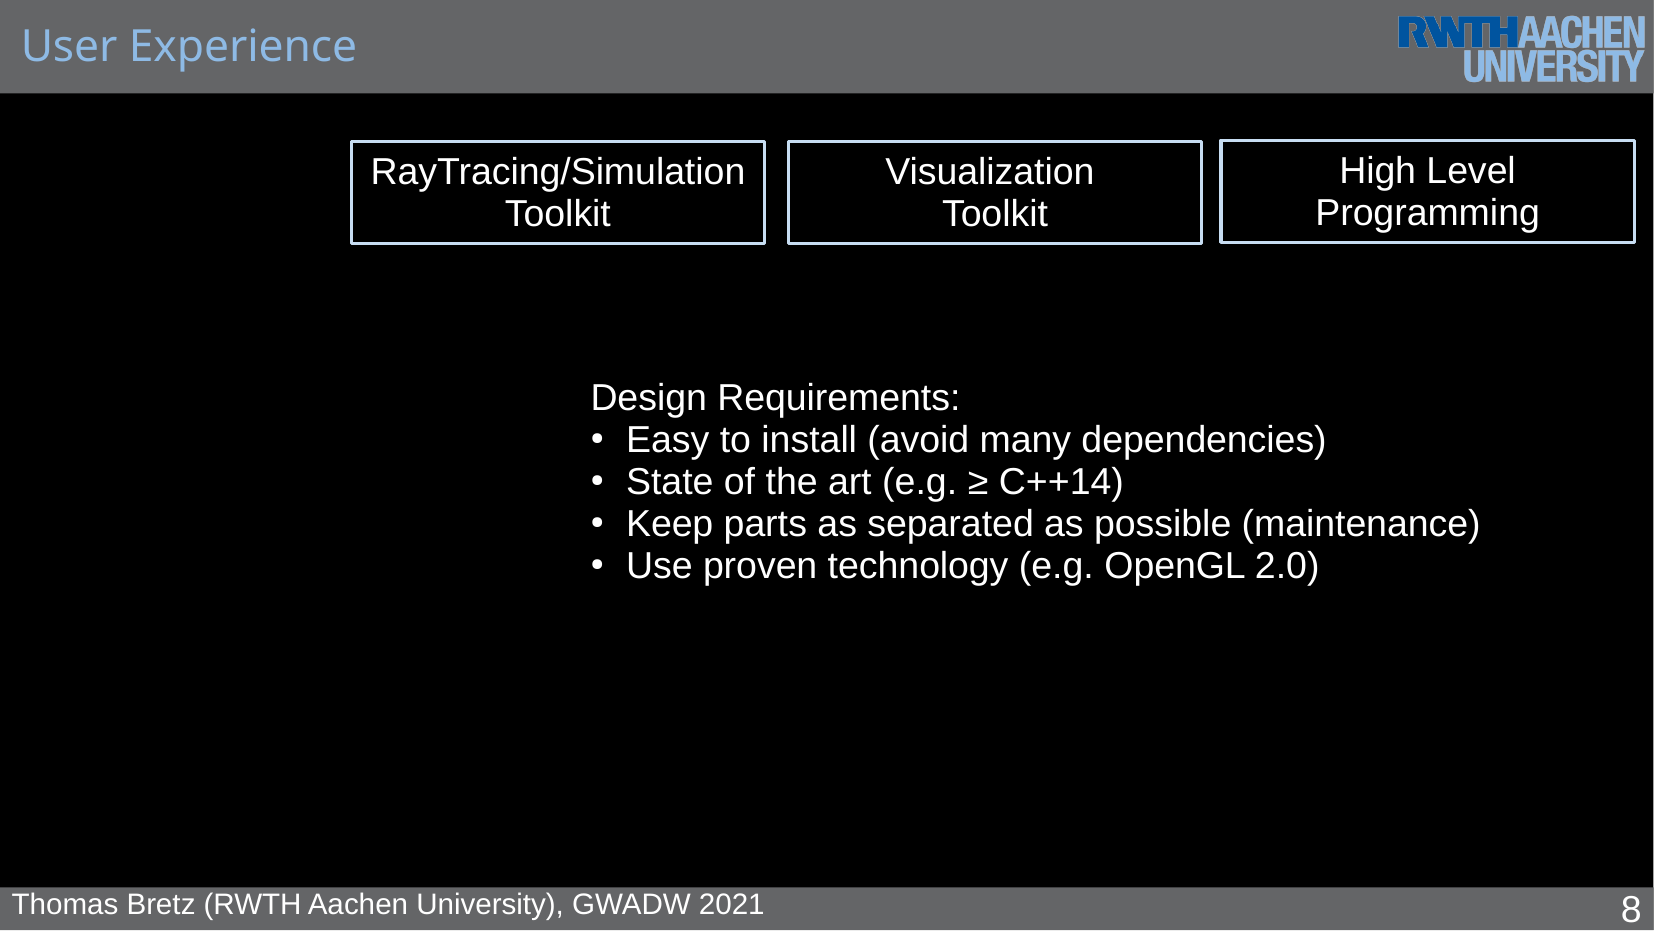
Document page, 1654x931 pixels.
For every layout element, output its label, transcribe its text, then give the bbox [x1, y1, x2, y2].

picture [1363, 0, 1654, 113]
title User Experience [20, 7, 1510, 82]
text_box Design Requirements: Easy to install (avoid many dependencies) State of the art (e.g. ≥ C++14) Keep parts as separated as possible (maintenance) Use proven technology (e.g. OpenGL 2.0) [575, 369, 1503, 603]
text_box RayTracing/Simulation Toolkit [351, 141, 765, 244]
text_box Visualization Toolkit [788, 141, 1202, 244]
text_box High Level Programming [1220, 140, 1635, 243]
